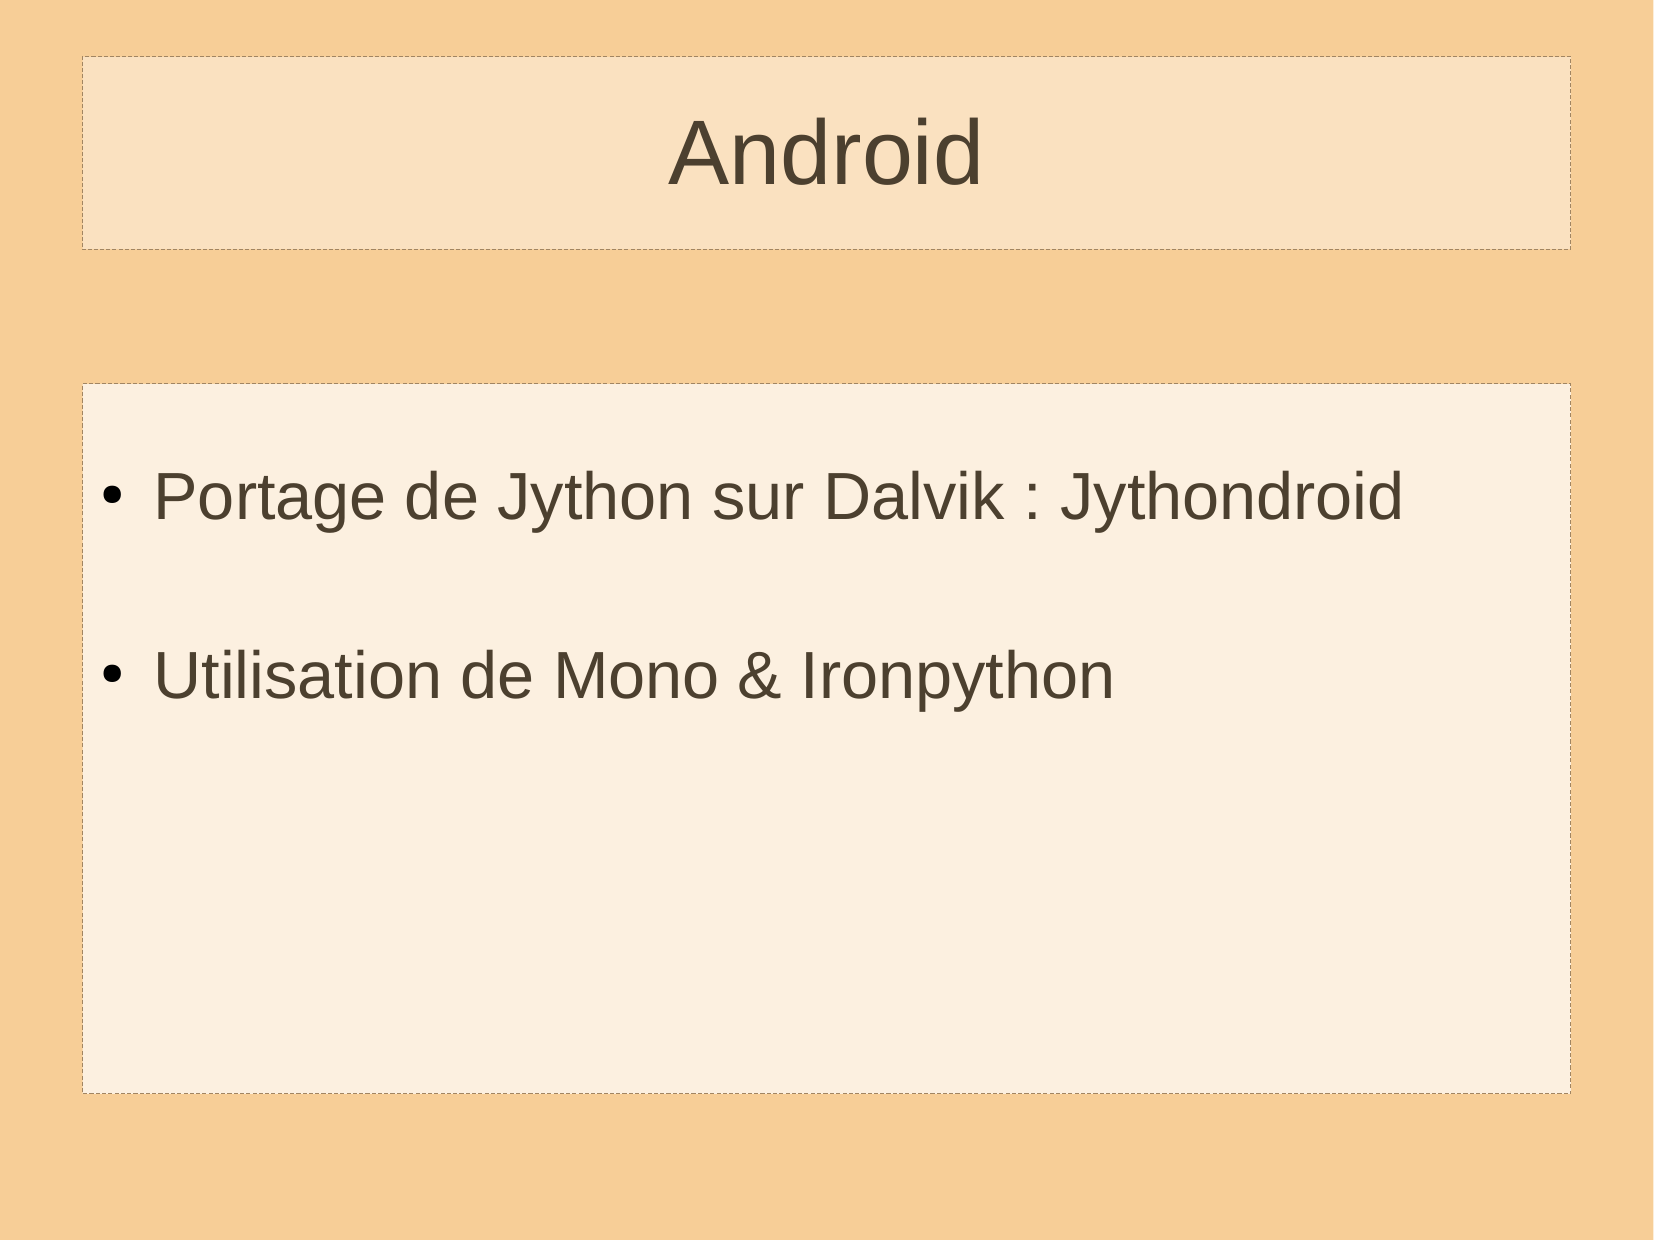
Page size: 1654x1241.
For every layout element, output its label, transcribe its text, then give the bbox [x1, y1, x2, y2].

title Android [82, 56, 1571, 250]
list Portage de Jython sur Dalvik : Jythondroid Utilisation de Mono & Ironpython [82, 383, 1571, 1094]
